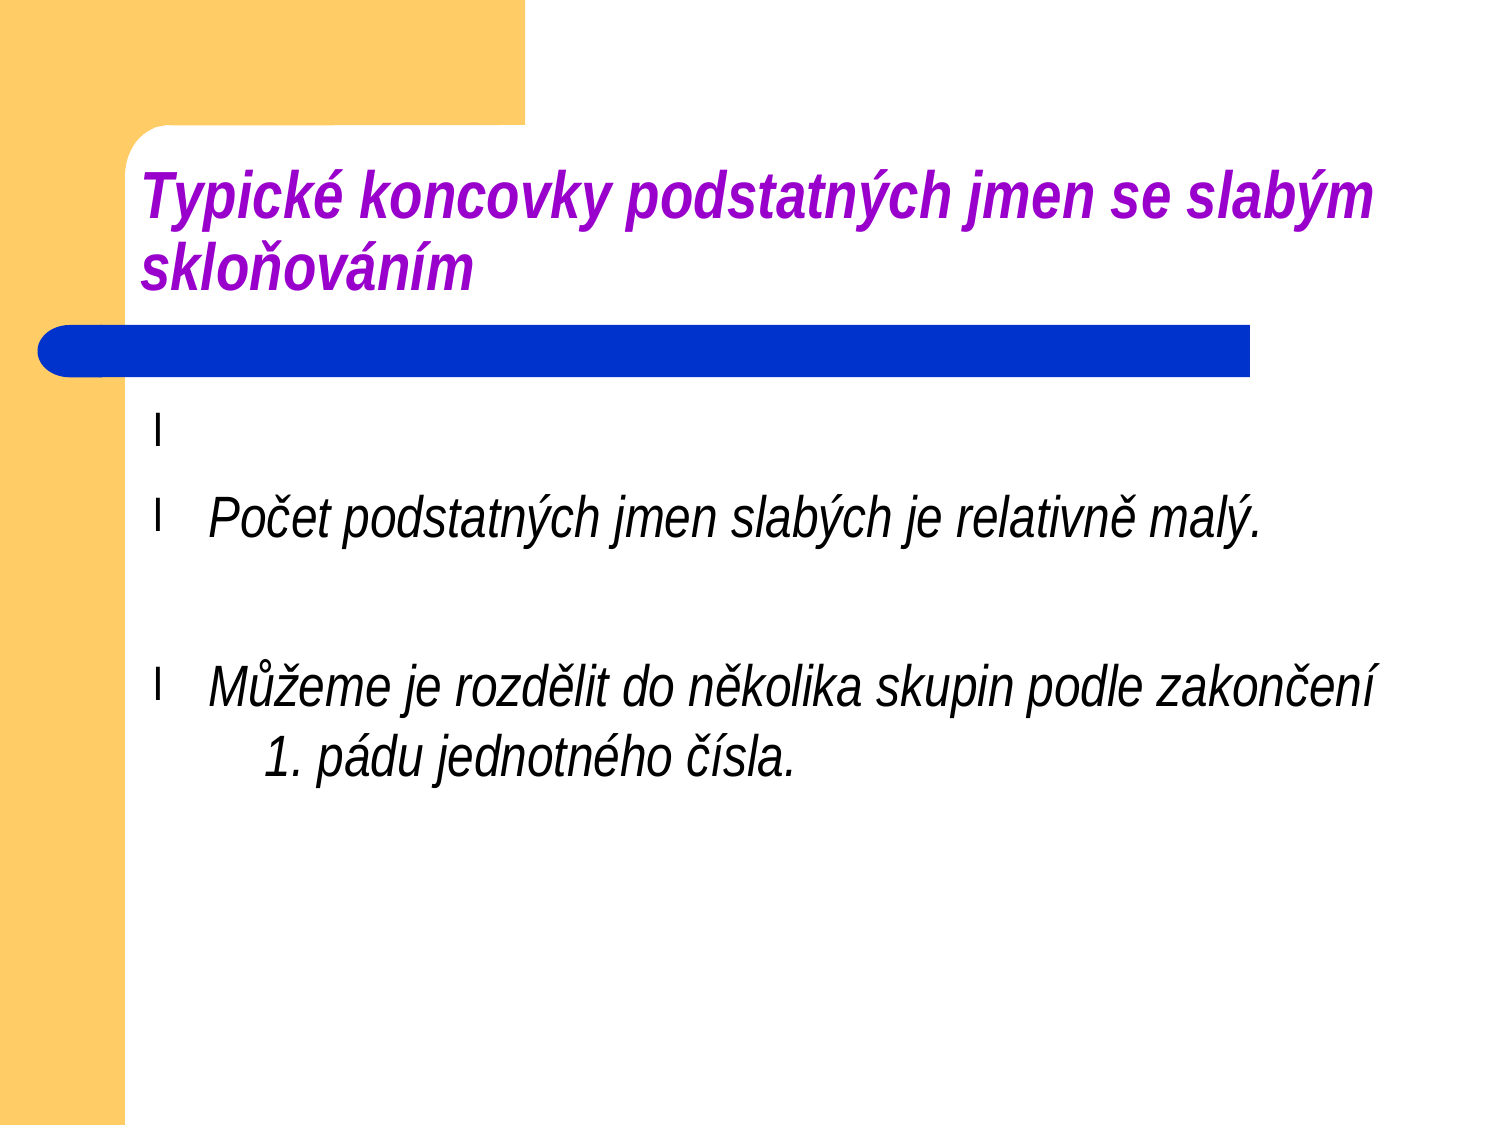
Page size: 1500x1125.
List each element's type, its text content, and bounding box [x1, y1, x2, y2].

title Typické koncovky podstatných jmen se slabým skloňováním [125, 125, 1426, 313]
list Počet podstatných jmen slabých je relativně malý. Můžeme je rozdělit do několika skupin podle zakončení 1. pádu jednotného čísla. [137, 387, 1400, 999]
